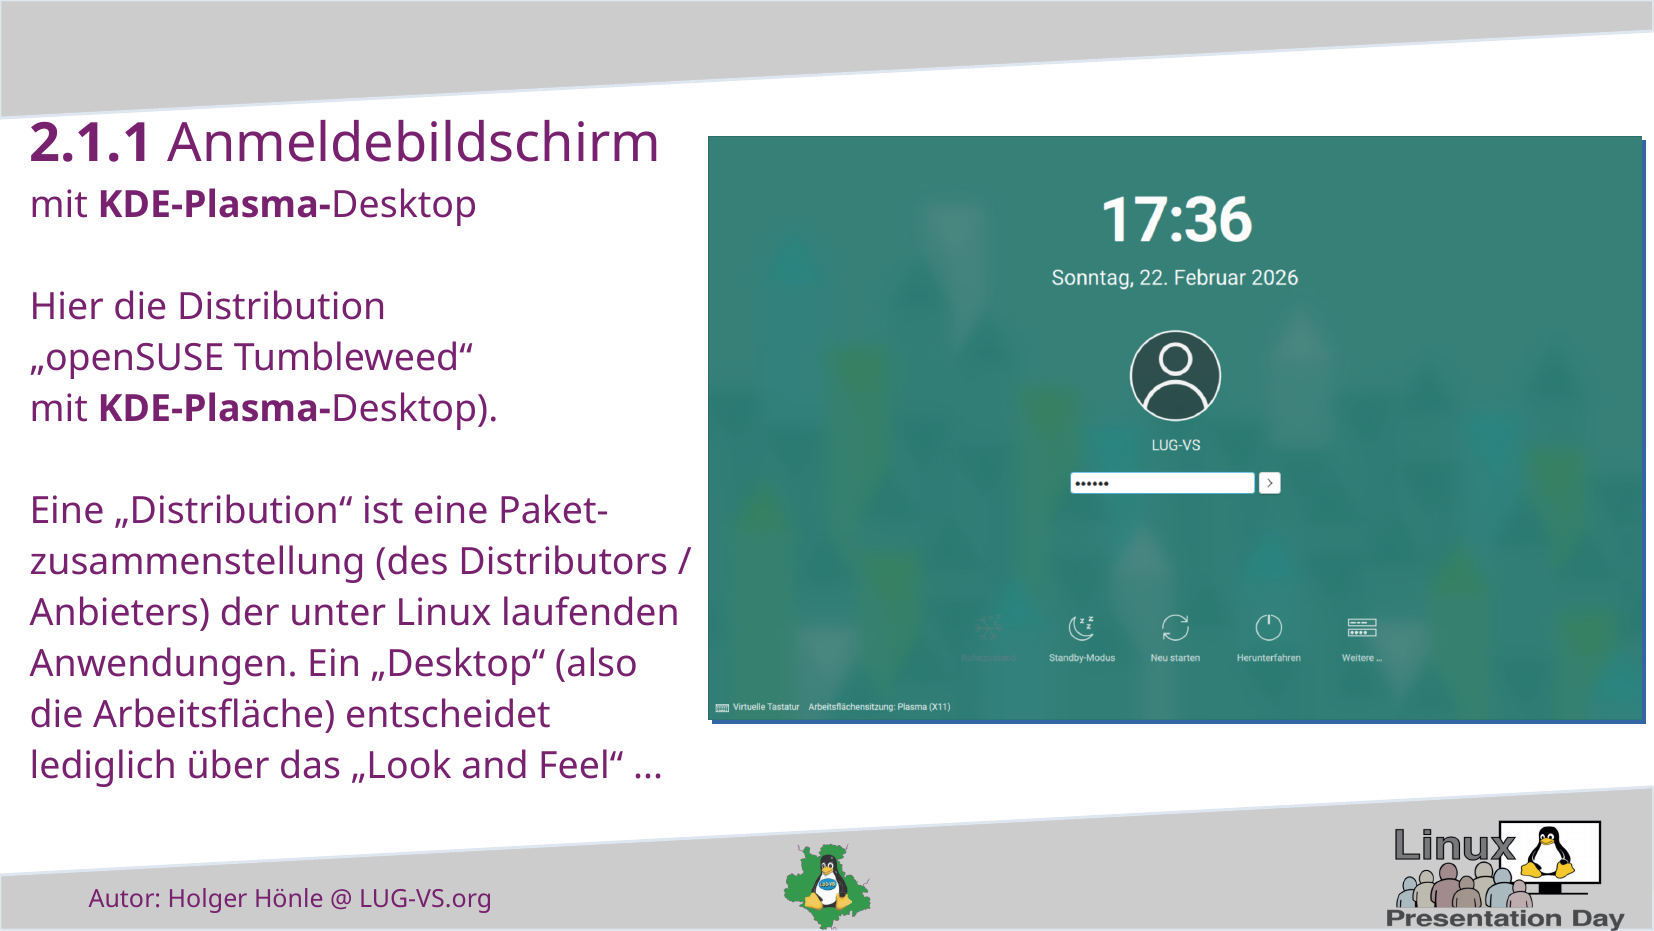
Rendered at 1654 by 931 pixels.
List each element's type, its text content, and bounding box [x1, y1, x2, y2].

picture [708, 136, 1642, 720]
subtitle 2.1.1 Anmeldebildschirm mit KDE-Plasma-Desktop Hier die Distribution „openSUSE Tumbleweed“ mit KDE-Plasma-Desktop). Eine „Distribution“ ist eine Paket- zusammenstellung (des Distributors / Anbieters) der unter Linux laufenden Anwendungen. Ein „Desktop“ (also die Arbeitsfläche) entscheidet lediglich über das „Look and Feel“ ... [29, 29, 1654, 922]
picture [1387, 922, 1625, 931]
picture [781, 922, 873, 931]
